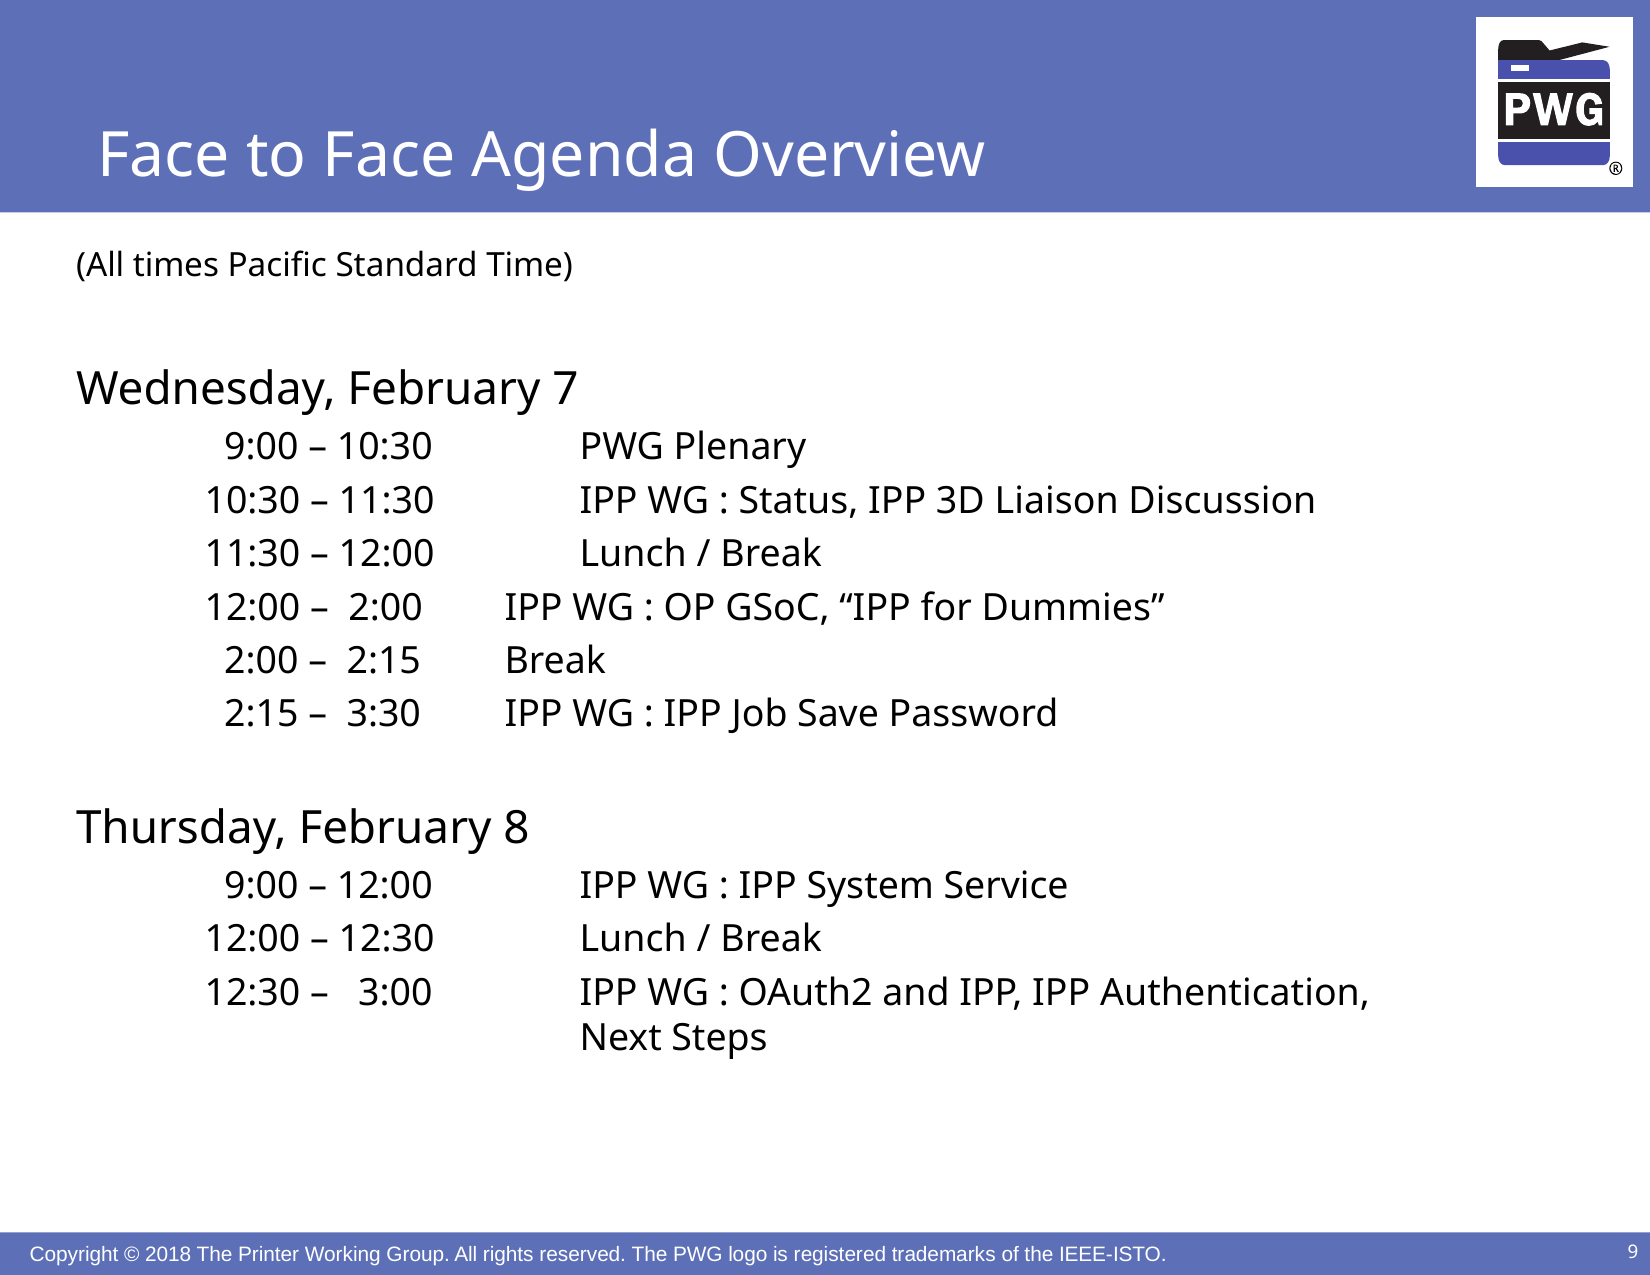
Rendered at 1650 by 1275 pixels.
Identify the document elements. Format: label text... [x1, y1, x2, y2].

title Face to Face Agenda Overview [82, 8, 1449, 198]
list (All times Pacific Standard Time) Wednesday, February 7 9:00 – 10:30 PWG Plenary 10:30 – 11:30 IPP WG : Status, IPP 3D Liaison Discussion 11:30 – 12:00 Lunch / Break 12:00 – 2:00 IPP WG : OP GSoC, “IPP for Dummies” 2:00 – 2:15 Break 2:15 – 3:30 IPP WG : IPP Job Save Password Thursday, February 8 9:00 – 12:00 IPP WG : IPP System Service 12:00 – 12:30 Lunch / Break 12:30 – 3:00 IPP WG : OAuth2 and IPP, IPP Authentication, Next Steps [67, 235, 1553, 1213]
